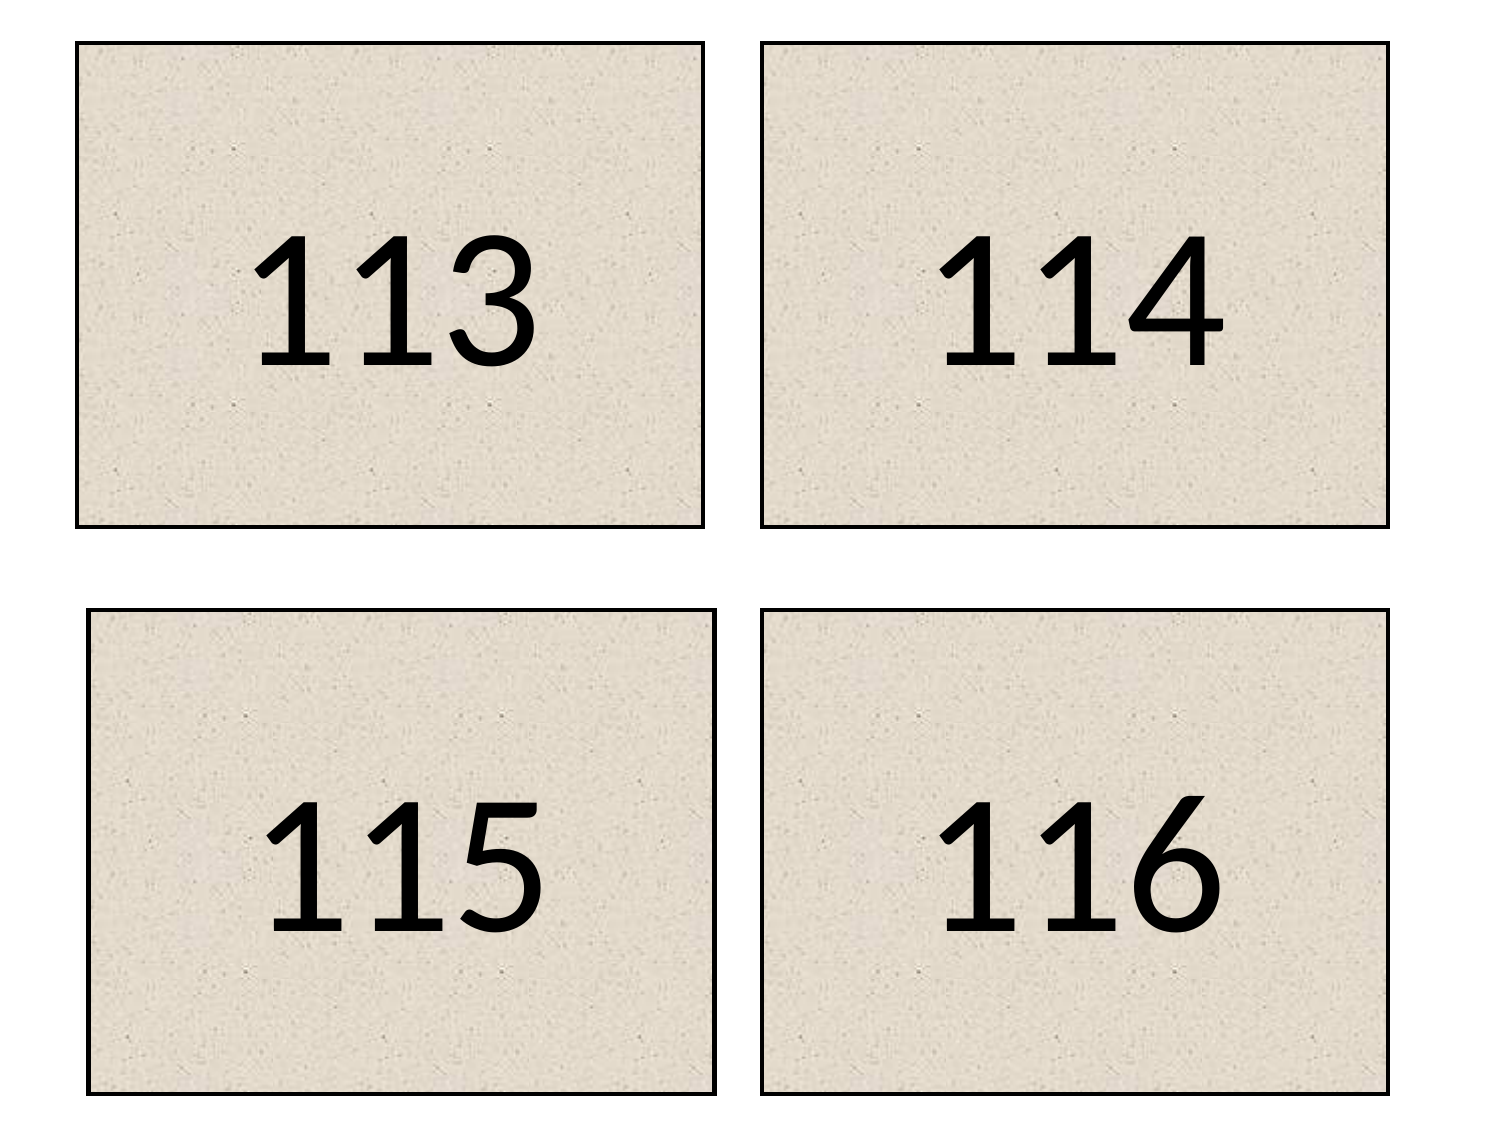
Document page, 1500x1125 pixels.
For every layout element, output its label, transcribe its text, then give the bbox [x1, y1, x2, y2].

text_box 114 [761, 42, 1388, 528]
text_box 113 [76, 42, 703, 528]
text_box 115 [88, 609, 715, 1094]
text_box 116 [761, 609, 1388, 1094]
